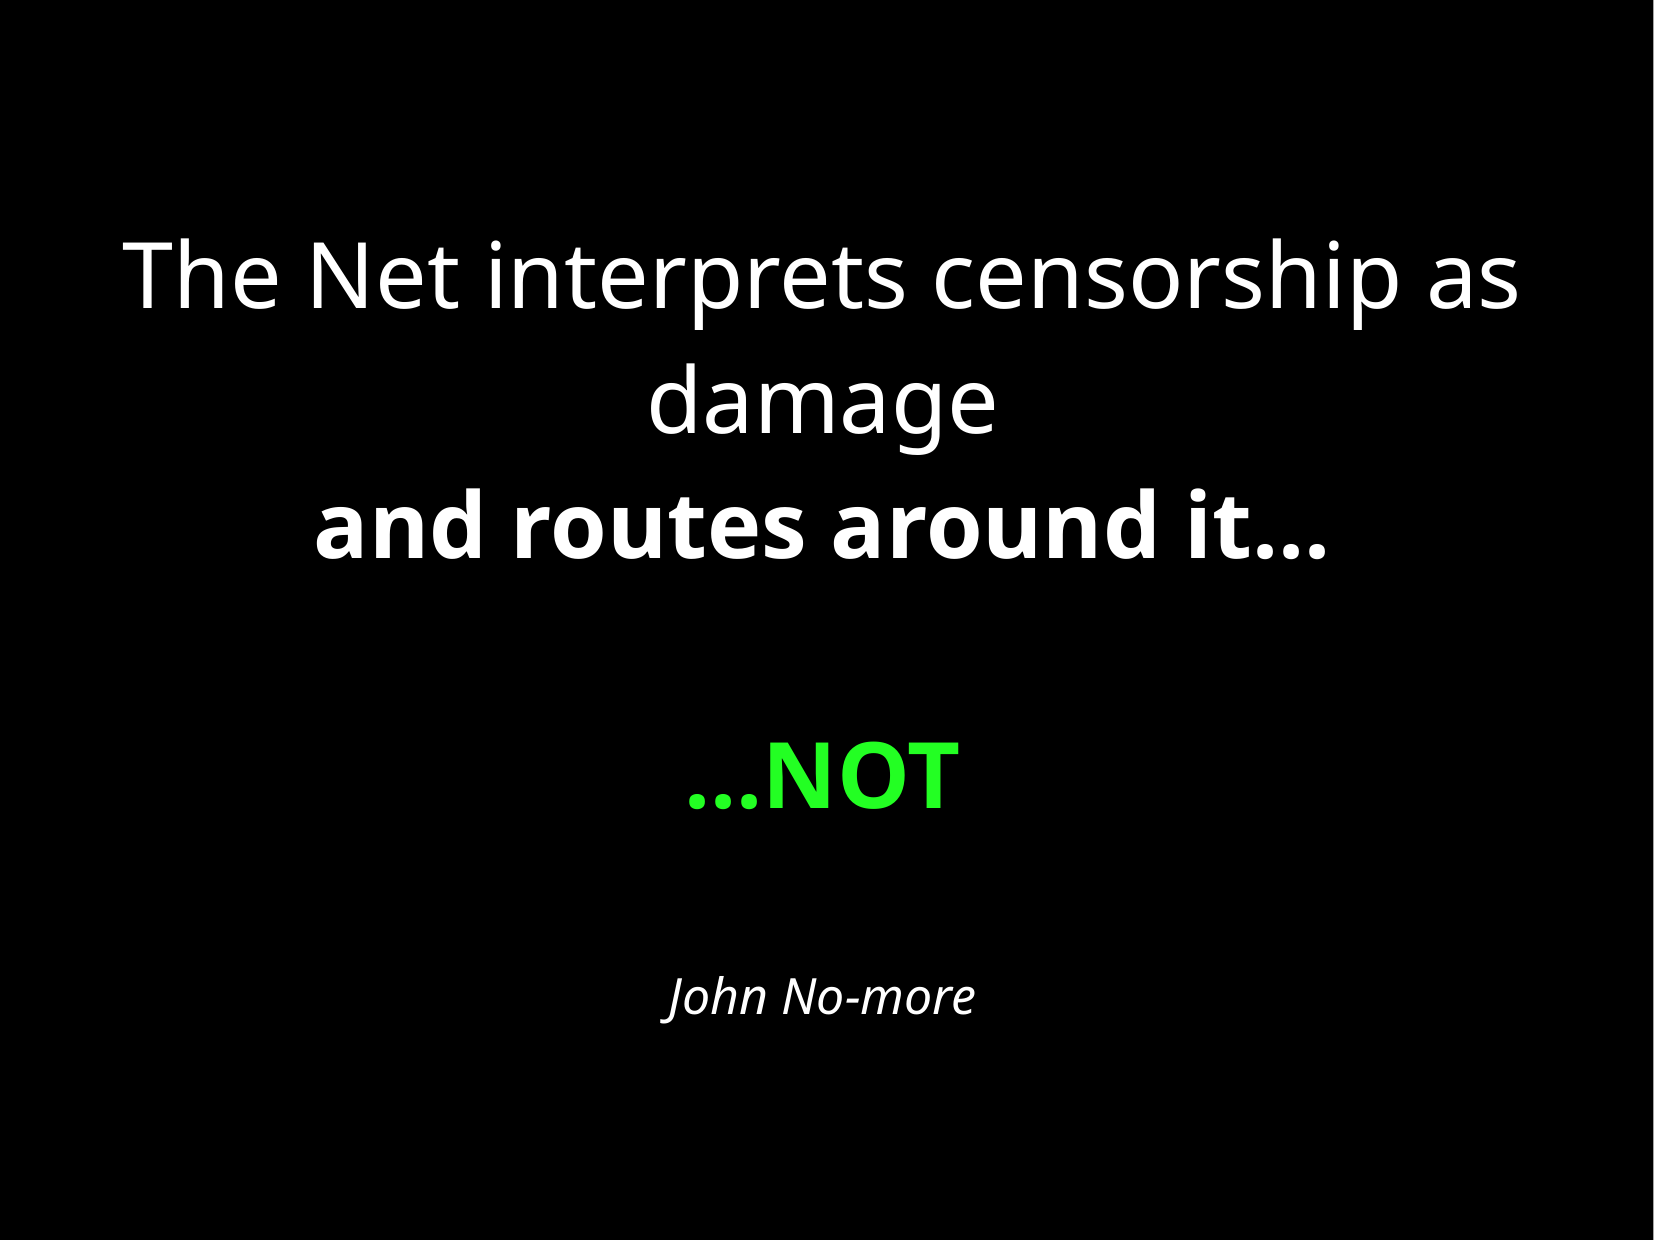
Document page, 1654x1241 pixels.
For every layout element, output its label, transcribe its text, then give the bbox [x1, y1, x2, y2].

title The Net interprets censorship as damage and routes around it... ...NOT John No-more [75, 282, 1571, 958]
